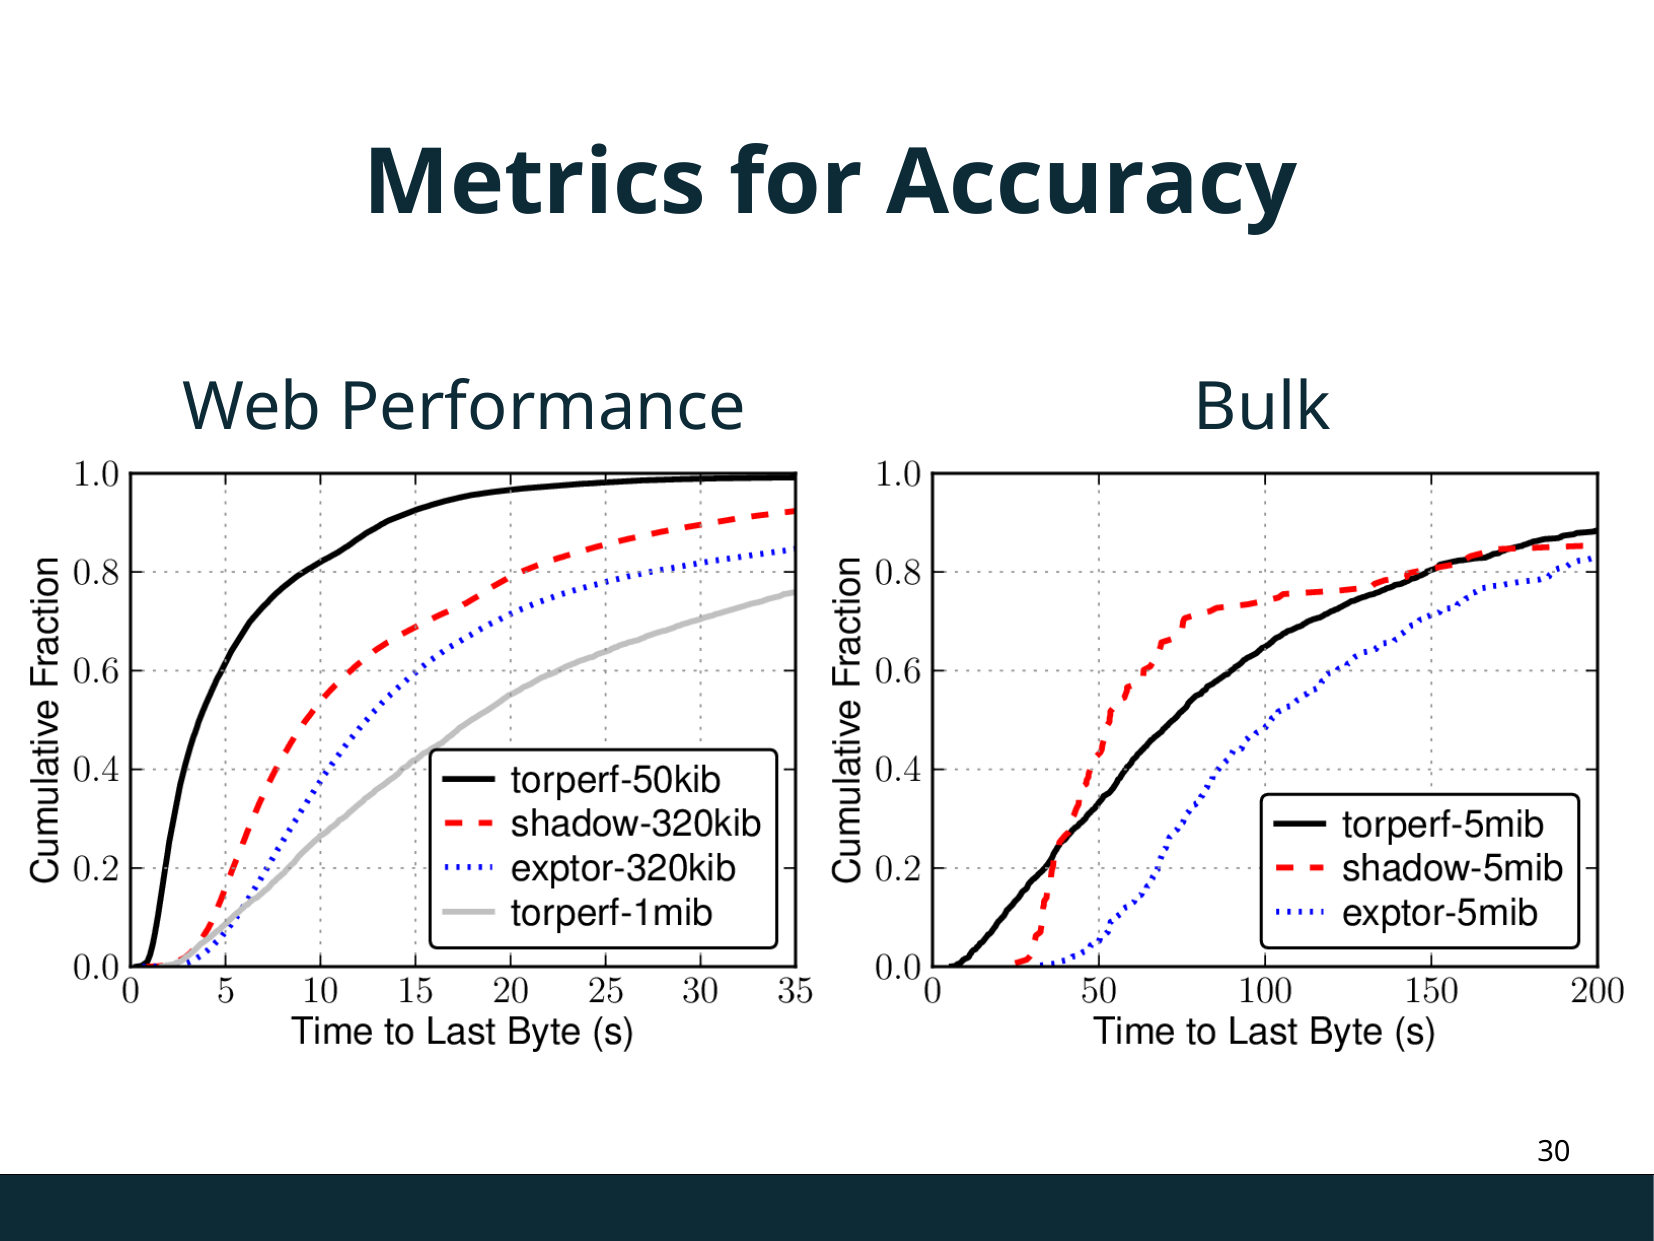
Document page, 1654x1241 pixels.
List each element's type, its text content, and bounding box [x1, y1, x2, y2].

text_box Web Performance [165, 350, 766, 442]
title Metrics for Accuracy [86, 74, 1575, 282]
text_box Bulk Performance [995, 350, 1531, 442]
picture [17, 449, 1630, 1058]
